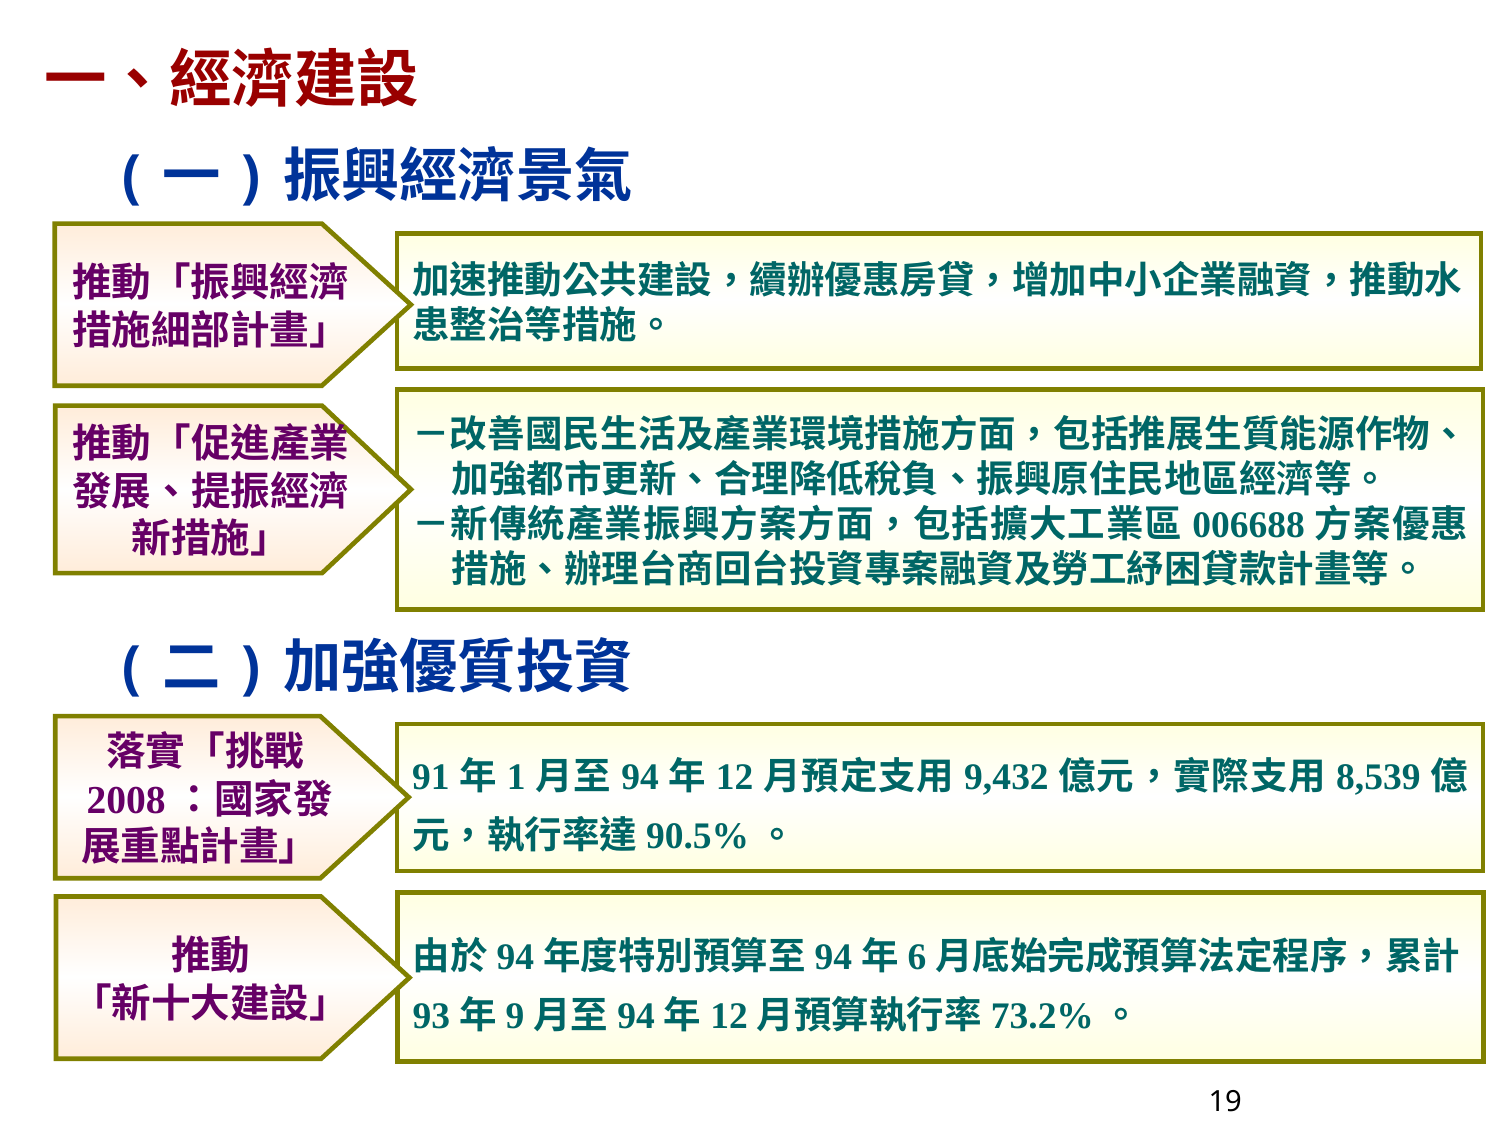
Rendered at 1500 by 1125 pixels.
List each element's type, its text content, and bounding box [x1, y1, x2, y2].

text_box 推動 「新十大建設」 [55, 896, 410, 1059]
text_box 加速推動公共建設，續辦優惠房貸，增加中小企業融資，推動水患整治等措施。 [397, 233, 1481, 368]
text_box (一)振興經濟景氣 [98, 130, 1374, 217]
text_box [1193, 1054, 1500, 1125]
text_box －改善國民生活及產業環境措施方面，包括推展生質能源作物、加強都市更新、合理降低稅負、振興原住民地區經濟等。 －新傳統產業振興方案方面，包括擴大工業區006688方案優惠措施、辦理台商回台投資專案融資及勞工紓困貸款計畫等。 [397, 389, 1483, 610]
text_box 一、經濟建設 [29, 31, 1306, 122]
text_box 推動「振興經濟 措施細部計畫」 [54, 223, 411, 386]
text_box 落實「挑戰2008：國家發展重點計畫」 [55, 716, 409, 879]
text_box 由於94年度特別預算至94年6月底始完成預算法定程序，累計93年9月至94年12月預算執行率73.2%。 [398, 893, 1483, 1062]
text_box 91年1月至94年12月預定支用9,432億元，實際支用8,539億元，執行率達90.5%。 [397, 724, 1483, 871]
text_box (二)加強優質投資 [98, 621, 1374, 707]
text_box 推動「促進產業 發展、提振經濟新措施」 [55, 405, 412, 574]
